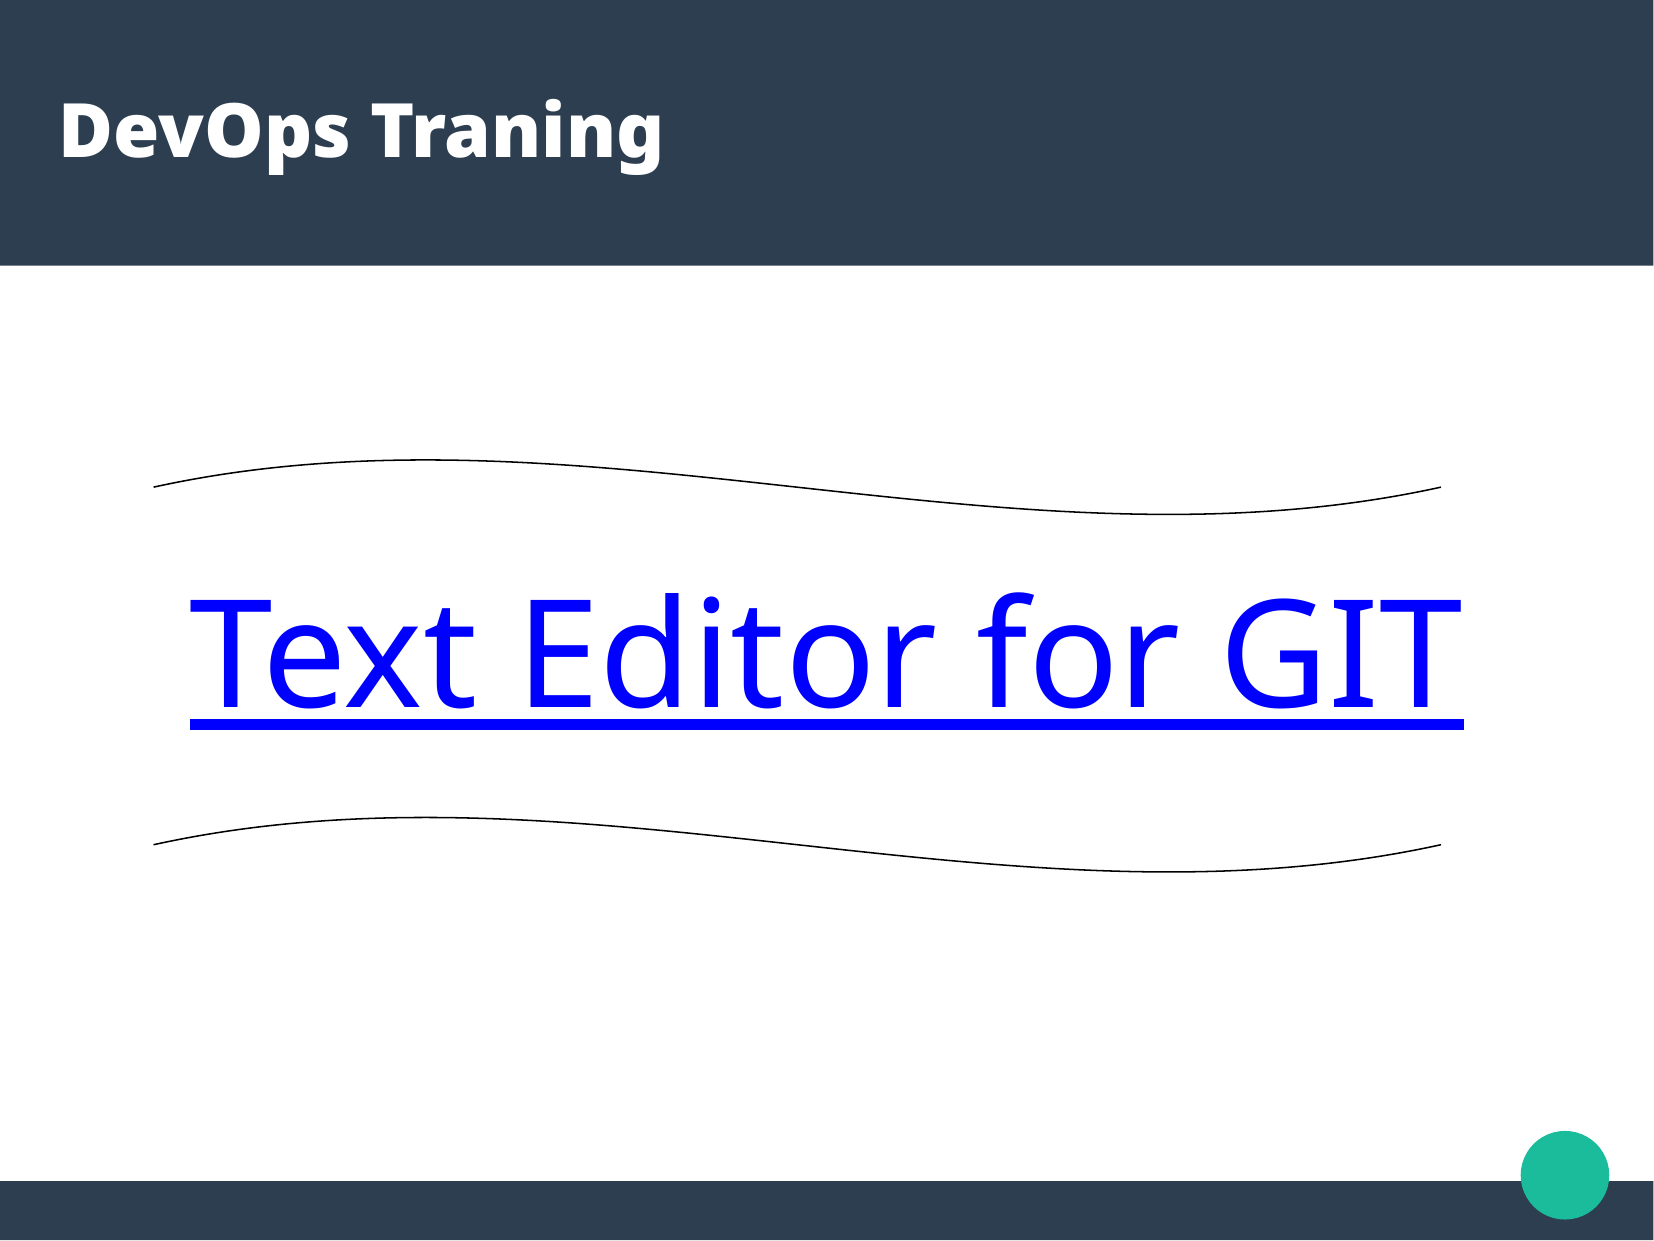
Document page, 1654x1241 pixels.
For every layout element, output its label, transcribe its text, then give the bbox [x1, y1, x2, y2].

title DevOps Traning [59, 49, 1595, 207]
subtitle Text Editor for GIT [82, 290, 1571, 1010]
